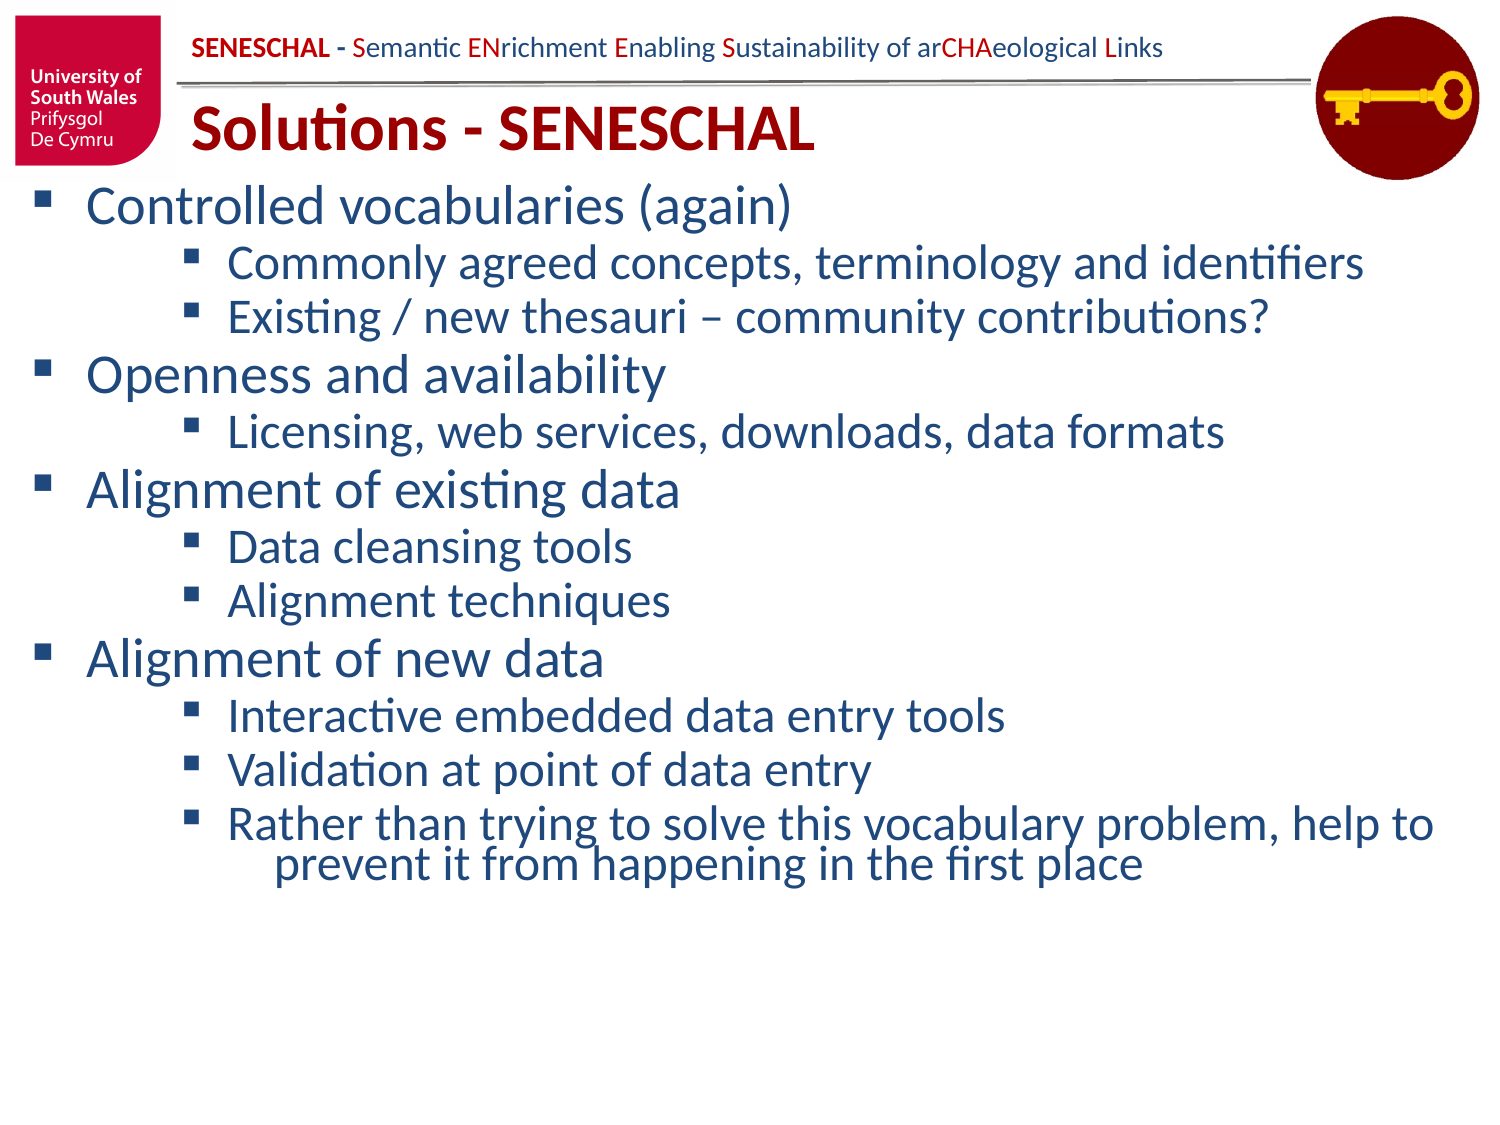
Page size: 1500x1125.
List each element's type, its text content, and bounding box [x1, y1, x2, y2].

title Solutions - SENESCHAL [176, 85, 1312, 181]
list Controlled vocabularies (again) Commonly agreed concepts, terminology and identifiers Existing / new thesauri – community contributions? Openness and availability Licensing, web services, downloads, data formats Alignment of existing data Data cleansing tools Alignment techniques Alignment of new data Interactive embedded data entry tools Validation at point of data entry Rather than trying to solve this vocabulary problem, help to prevent it from happening in the first place [15, 181, 1484, 1029]
picture [0, 0, 177, 182]
picture [1311, 12, 1484, 181]
text_box SENESCHAL - Semantic ENrichment Enabling Sustainability of arCHAeological Links [176, 20, 1311, 80]
